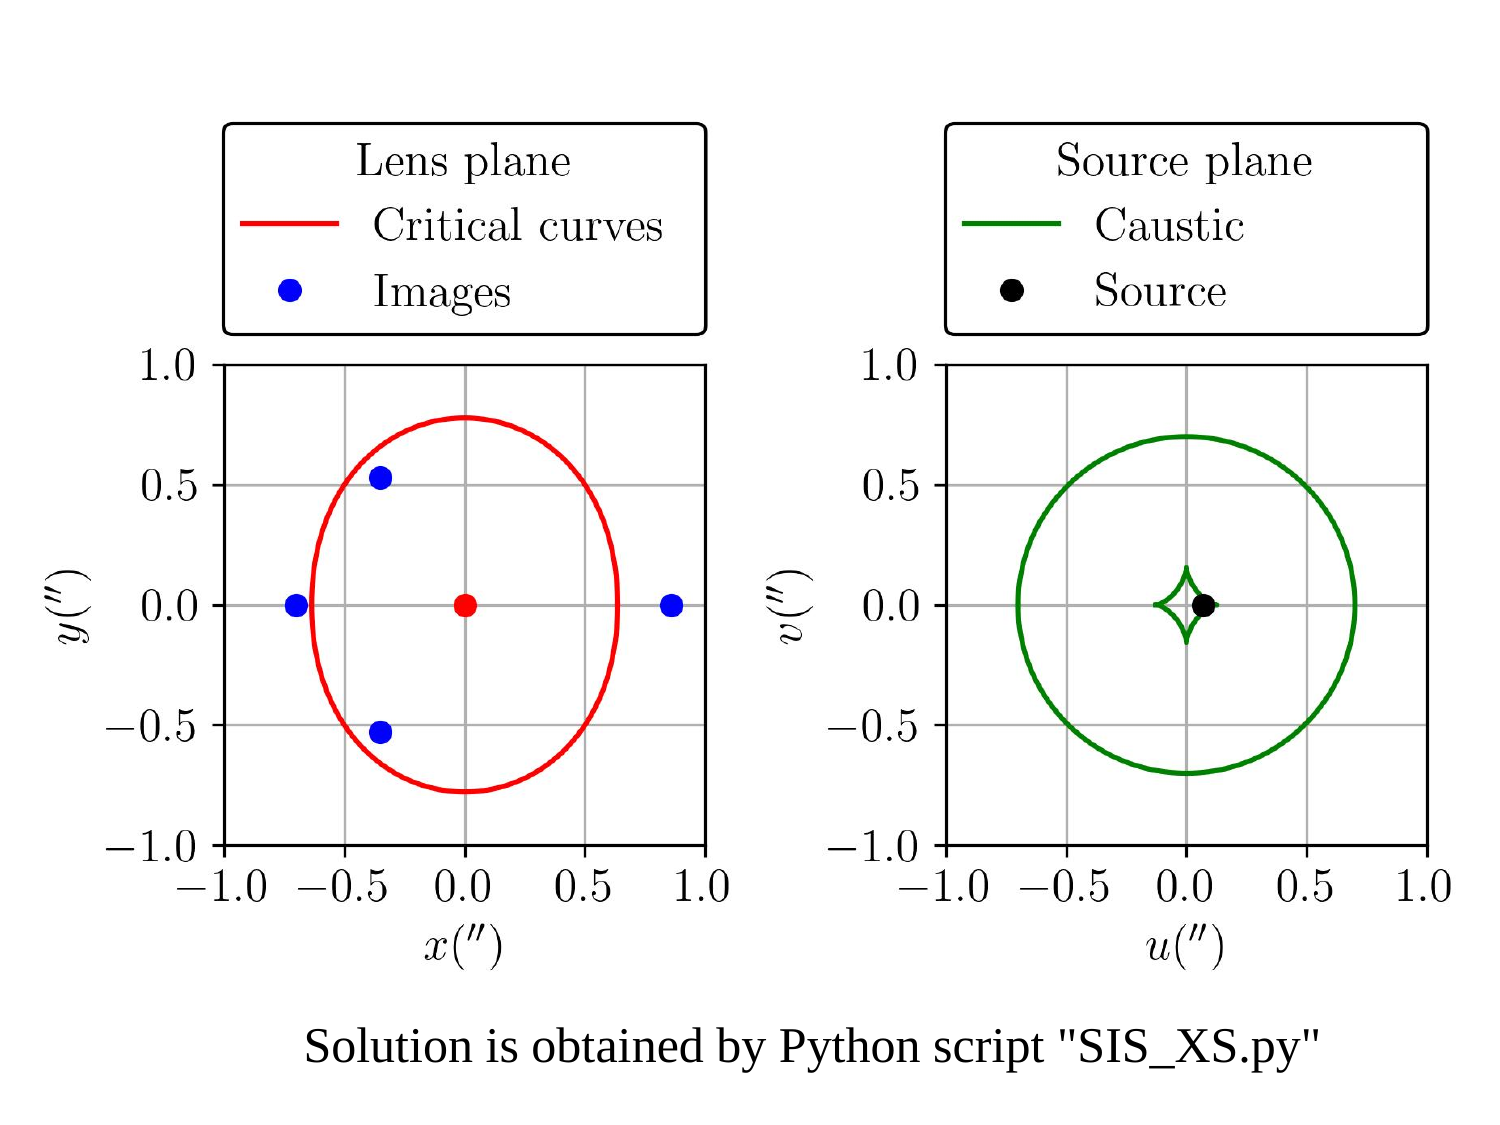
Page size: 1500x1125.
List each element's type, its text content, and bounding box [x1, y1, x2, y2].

picture [20, 99, 1480, 995]
list Solution is obtained by Python script "SIS_XS.py" [288, 1005, 1346, 1081]
